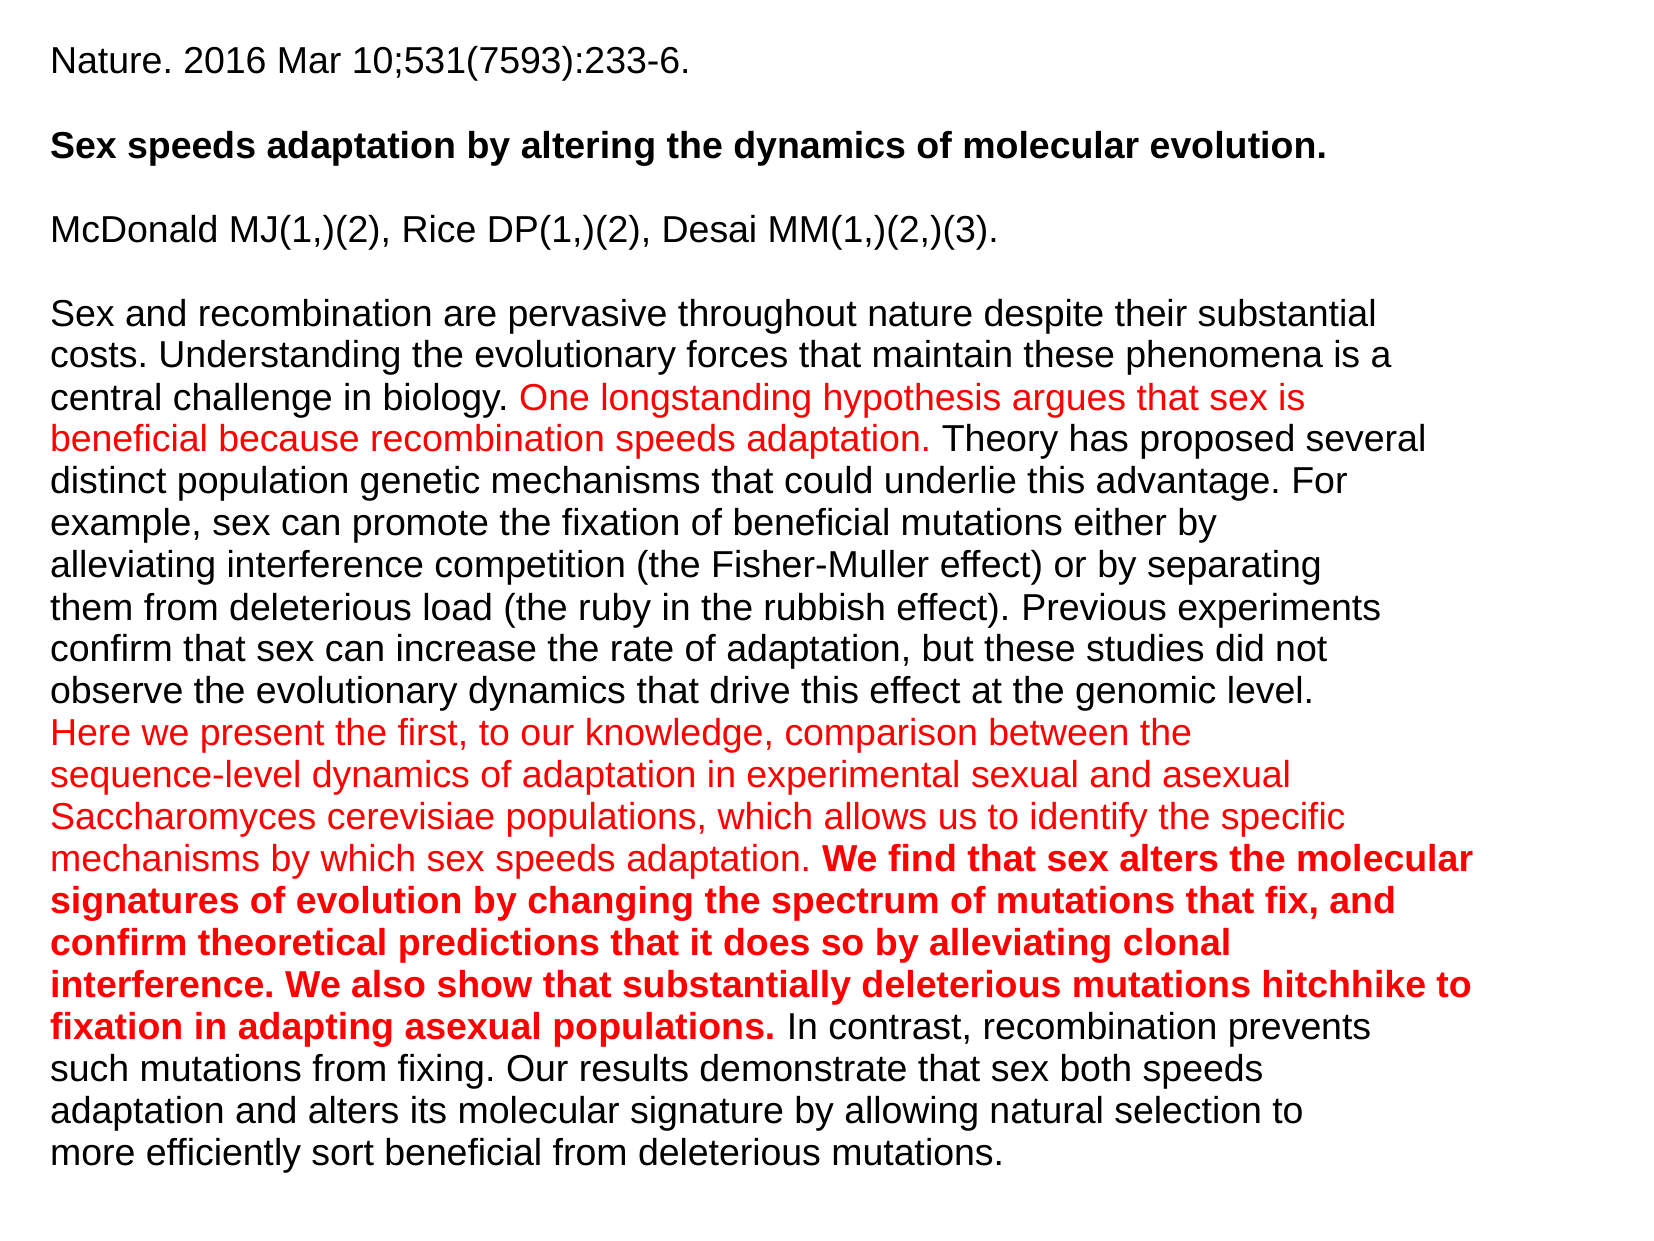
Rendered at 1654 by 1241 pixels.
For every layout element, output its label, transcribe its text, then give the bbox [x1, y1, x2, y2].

text_box Nature. 2016 Mar 10;531(7593):233-6. Sex speeds adaptation by altering the dynamics of molecular evolution. McDonald MJ(1,)(2), Rice DP(1,)(2), Desai MM(1,)(2,)(3). Sex and recombination are pervasive throughout nature despite their substantial costs. Understanding the evolutionary forces that maintain these phenomena is a central challenge in biology. One longstanding hypothesis argues that sex is beneficial because recombination speeds adaptation. Theory has proposed several distinct population genetic mechanisms that could underlie this advantage. For example, sex can promote the fixation of beneficial mutations either by alleviating interference competition (the Fisher-Muller effect) or by separating them from deleterious load (the ruby in the rubbish effect). Previous experiments confirm that sex can increase the rate of adaptation, but these studies did not observe the evolutionary dynamics that drive this effect at the genomic level. Here we present the first, to our knowledge, comparison between the sequence-level dynamics of adaptation in experimental sexual and asexual Saccharomyces cerevisiae populations, which allows us to identify the specific mechanisms by which sex speeds adaptation. We find that sex alters the molecular signatures of evolution by changing the spectrum of mutations that fix, and confirm theoretical predictions that it does so by alleviating clonal interference. We also show that substantially deleterious mutations hitchhike to fixation in adapting asexual populations. In contrast, recombination prevents such mutations from fixing. Our results demonstrate that sex both speeds adaptation and alters its molecular signature by allowing natural selection to more efficiently sort beneficial from deleterious mutations. [35, 32, 1630, 1182]
